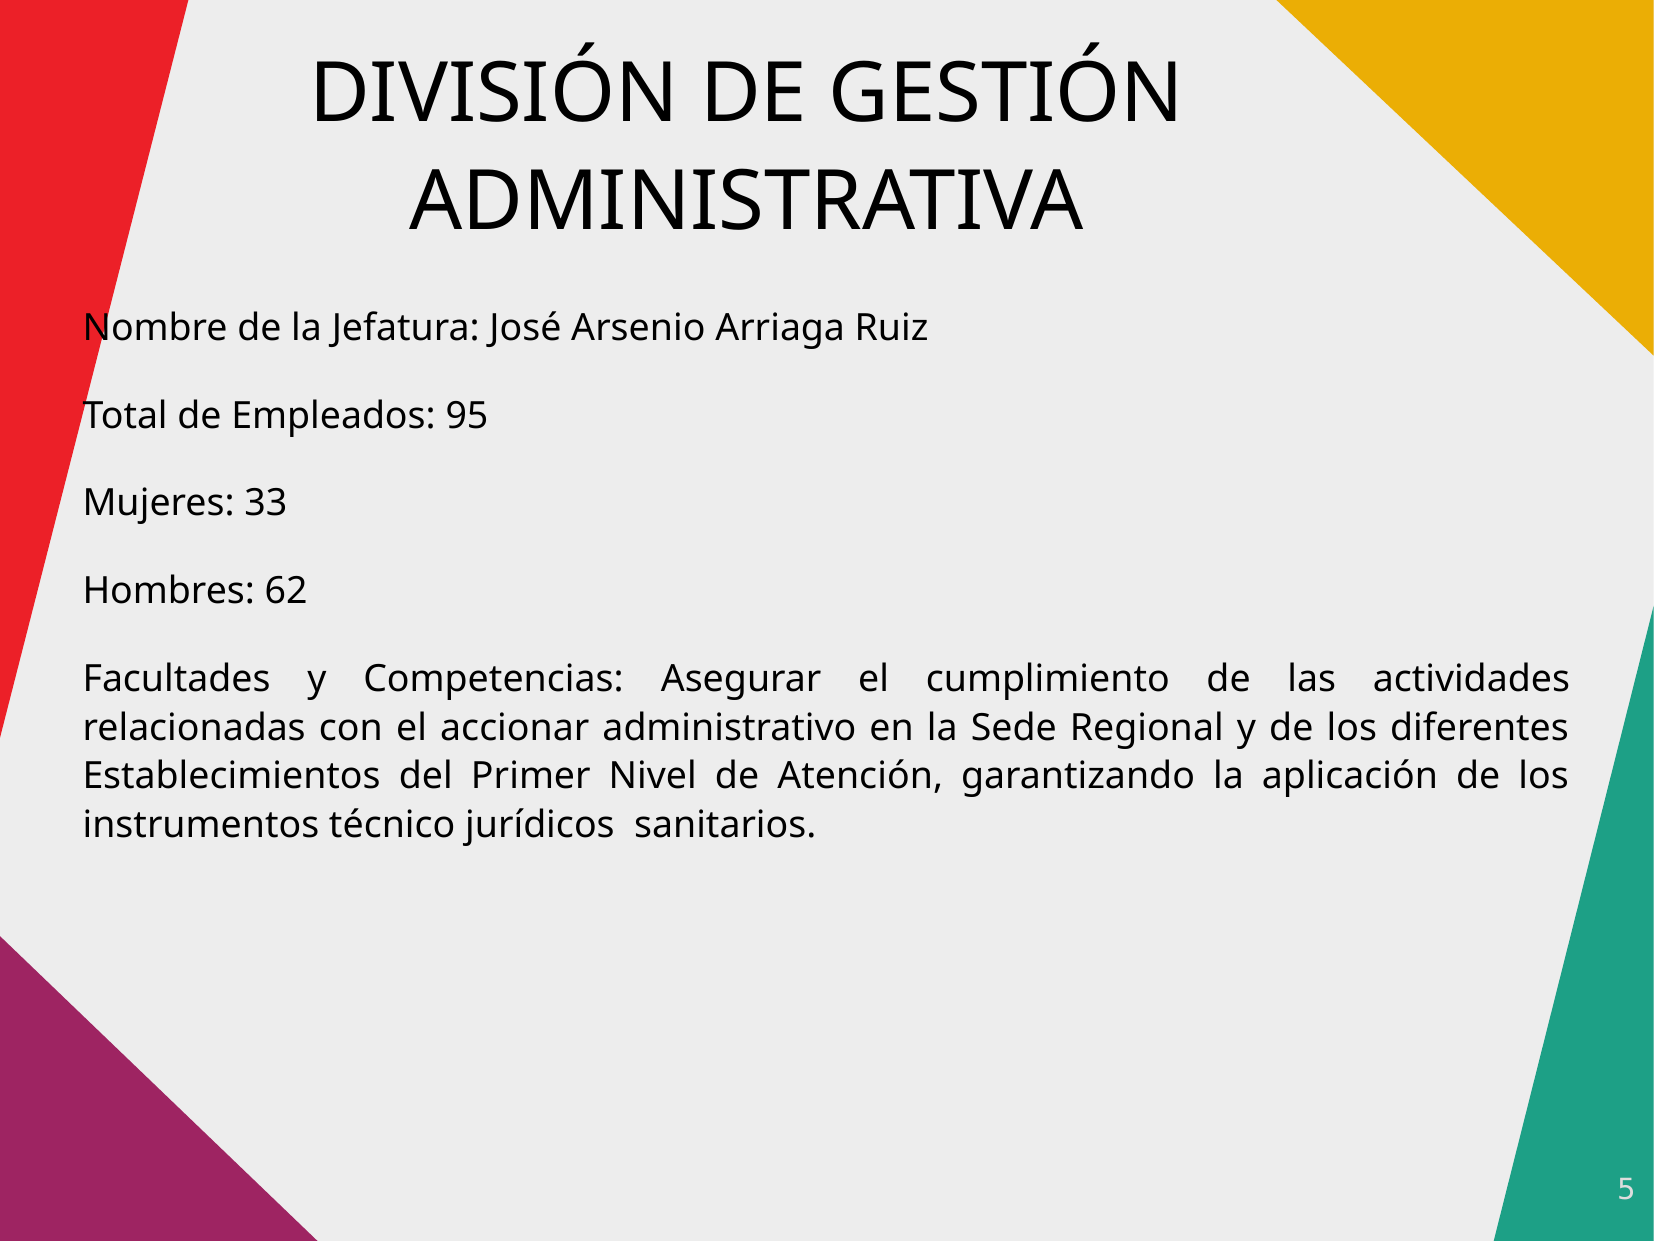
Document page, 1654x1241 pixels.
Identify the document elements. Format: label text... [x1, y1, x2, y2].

text_box Nombre de la Jefatura: José Arsenio Arriaga Ruiz Total de Empleados: 95 Mujeres: 33 Hombres: 62 Facultades y Competencias: Asegurar el cumplimiento de las actividades relacionadas con el accionar administrativo en la Sede Regional y de los diferentes Establecimientos del Primer Nivel de Atención, garantizando la aplicación de los instrumentos técnico jurídicos sanitarios. [82, 299, 1571, 1019]
title DIVISIÓN DE GESTIÓN ADMINISTRATIVA [82, 30, 1412, 246]
